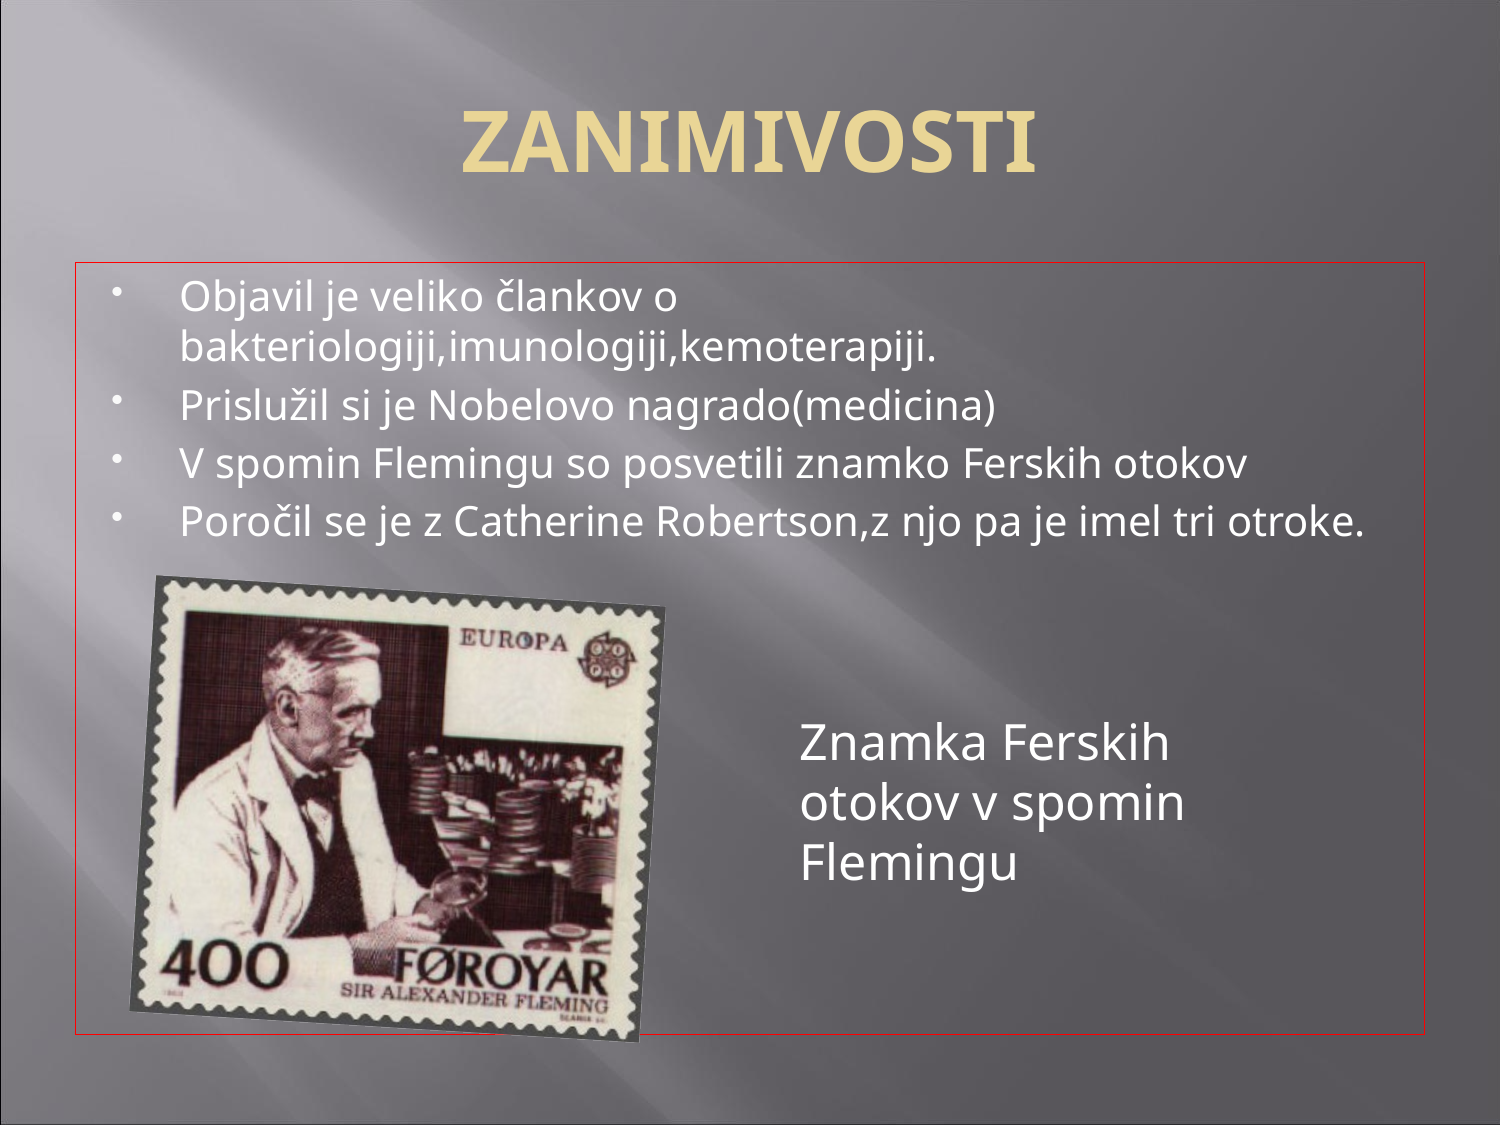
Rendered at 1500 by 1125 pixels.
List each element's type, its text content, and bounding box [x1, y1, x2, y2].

text_box Znamka Ferskih otokov v spomin Flemingu [785, 703, 1278, 898]
list Objavil je veliko člankov o bakteriologiji,imunologiji,kemoterapiji. Prislužil si je Nobelovo nagrado(medicina) V spomin Flemingu so posvetili znamko Ferskih otokov Poročil se je z Catherine Robertson,z njo pa je imel tri otroke. [75, 262, 1425, 1035]
picture [0, 0, 1500, 1125]
title ZANIMIVOSTI [75, 45, 1425, 233]
